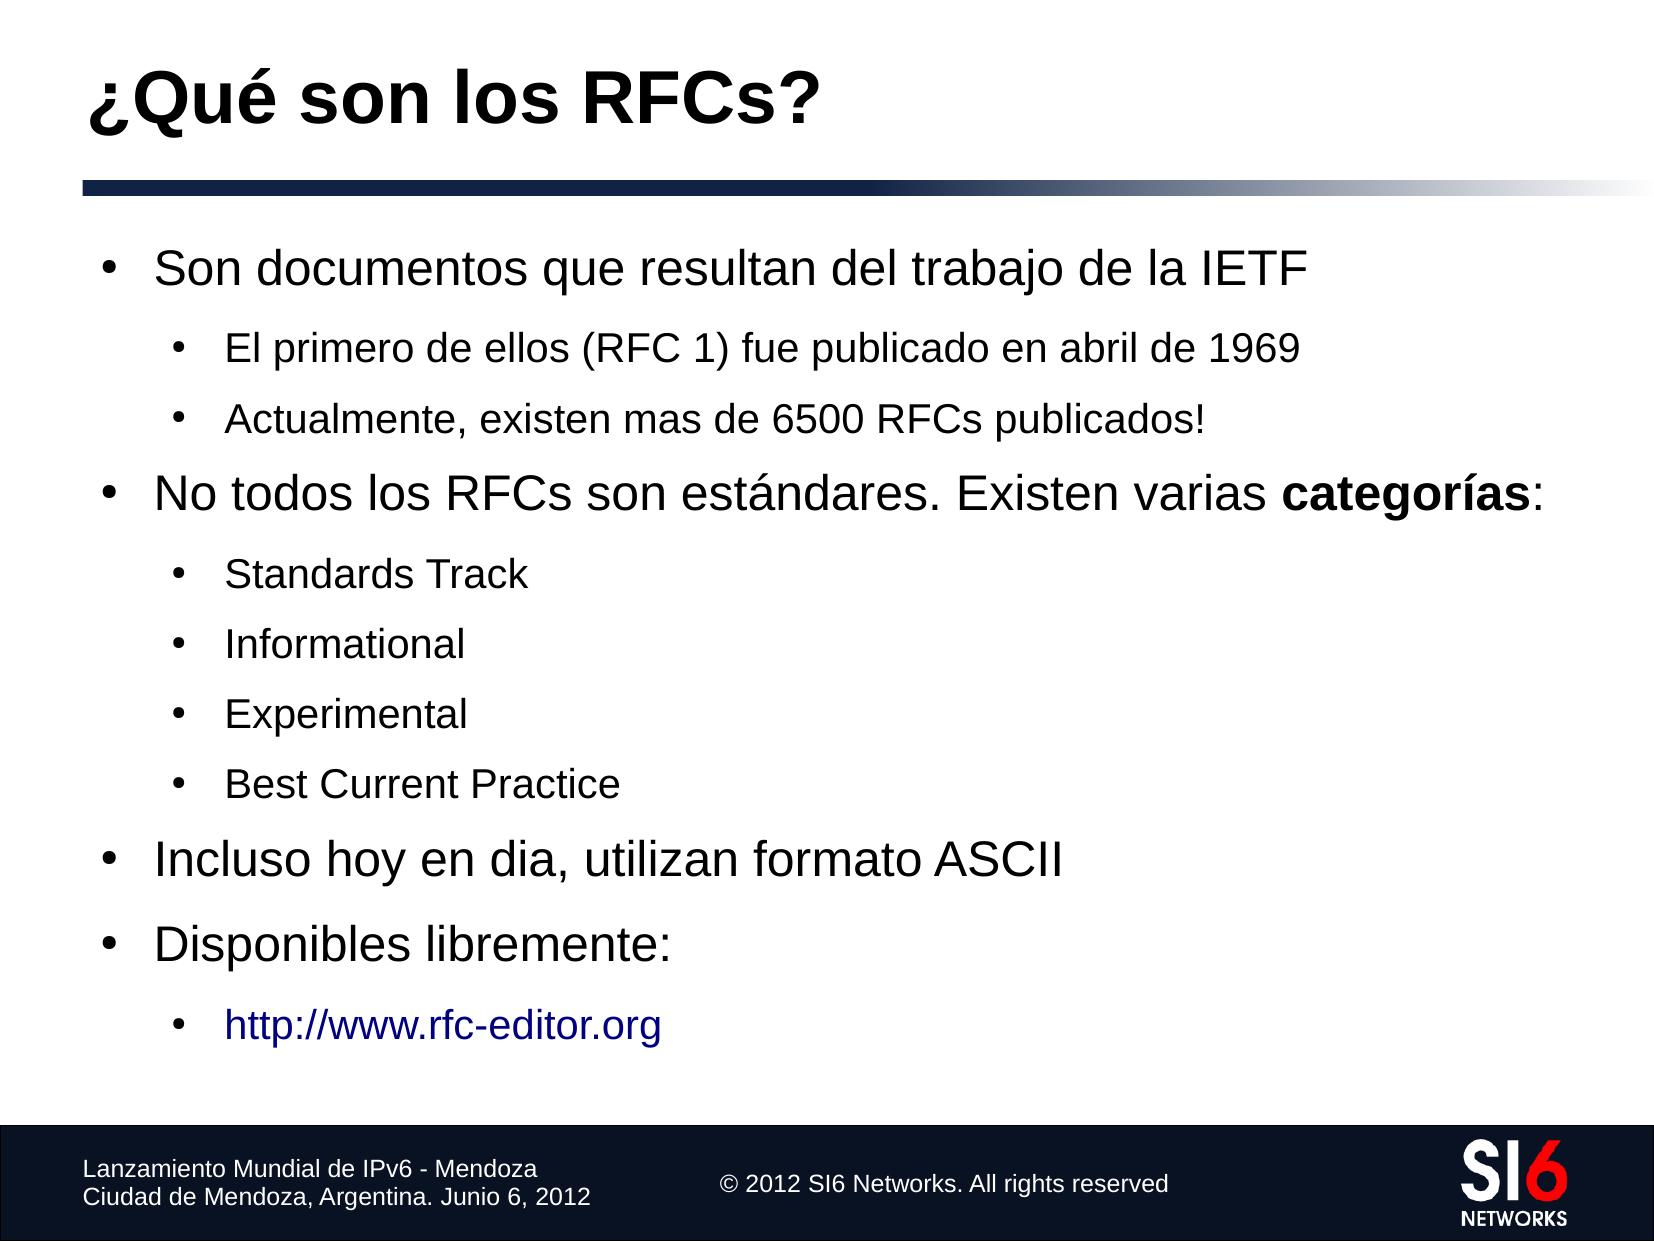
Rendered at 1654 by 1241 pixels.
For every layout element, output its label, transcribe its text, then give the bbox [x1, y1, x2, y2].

picture [1461, 1139, 1567, 1226]
list Son documentos que resultan del trabajo de la IETF El primero de ellos (RFC 1) fue publicado en abril de 1969 Actualmente, existen mas de 6500 RFCs publicados! No todos los RFCs son estándares. Existen varias categorías: Standards Track Informational Experimental Best Current Practice Incluso hoy en dia, utilizan formato ASCII Disponibles libremente: http://www.rfc-editor.org [82, 240, 1571, 1059]
title ¿Qué son los RFCs? [86, 30, 1576, 166]
